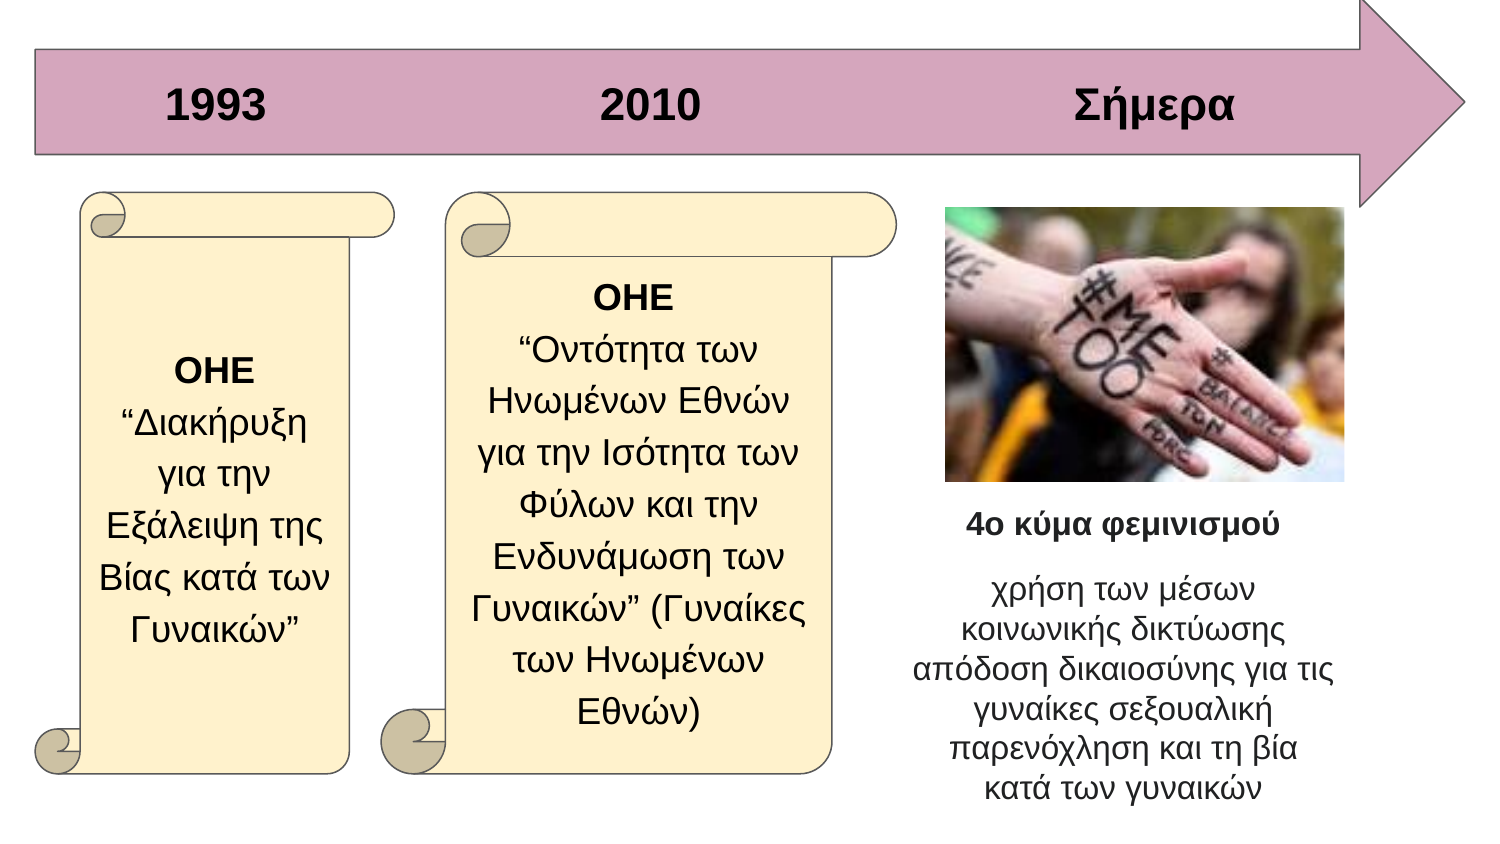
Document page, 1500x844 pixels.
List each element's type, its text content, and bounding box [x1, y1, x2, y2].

text_box [35, 0, 1465, 208]
text_box 2010 [584, 59, 750, 145]
text_box ΟΗΕ “Οντότητα των Ηνωμένων Εθνών για την Ισότητα των Φύλων και την Ενδυνάμωση των Γυναικών” (Γυναίκες των Ηνωμένων Εθνών) [418, 192, 897, 774]
text_box Σήμερα [945, 59, 1364, 145]
text_box 1993 [149, 59, 316, 145]
picture [945, 207, 1345, 482]
text_box 4ο κύμα φεμινισμού χρήση των μέσων κοινωνικής δικτύωσης απόδοση δικαιοσύνης για τις γυναίκες σεξουαλική παρενόχληση και τη βία κατά των γυναικών [896, 481, 1351, 844]
text_box ΟΗΕ “Διακήρυξη για την Εξάλειψη της Βίας κατά των Γυναικών” [59, 192, 395, 774]
